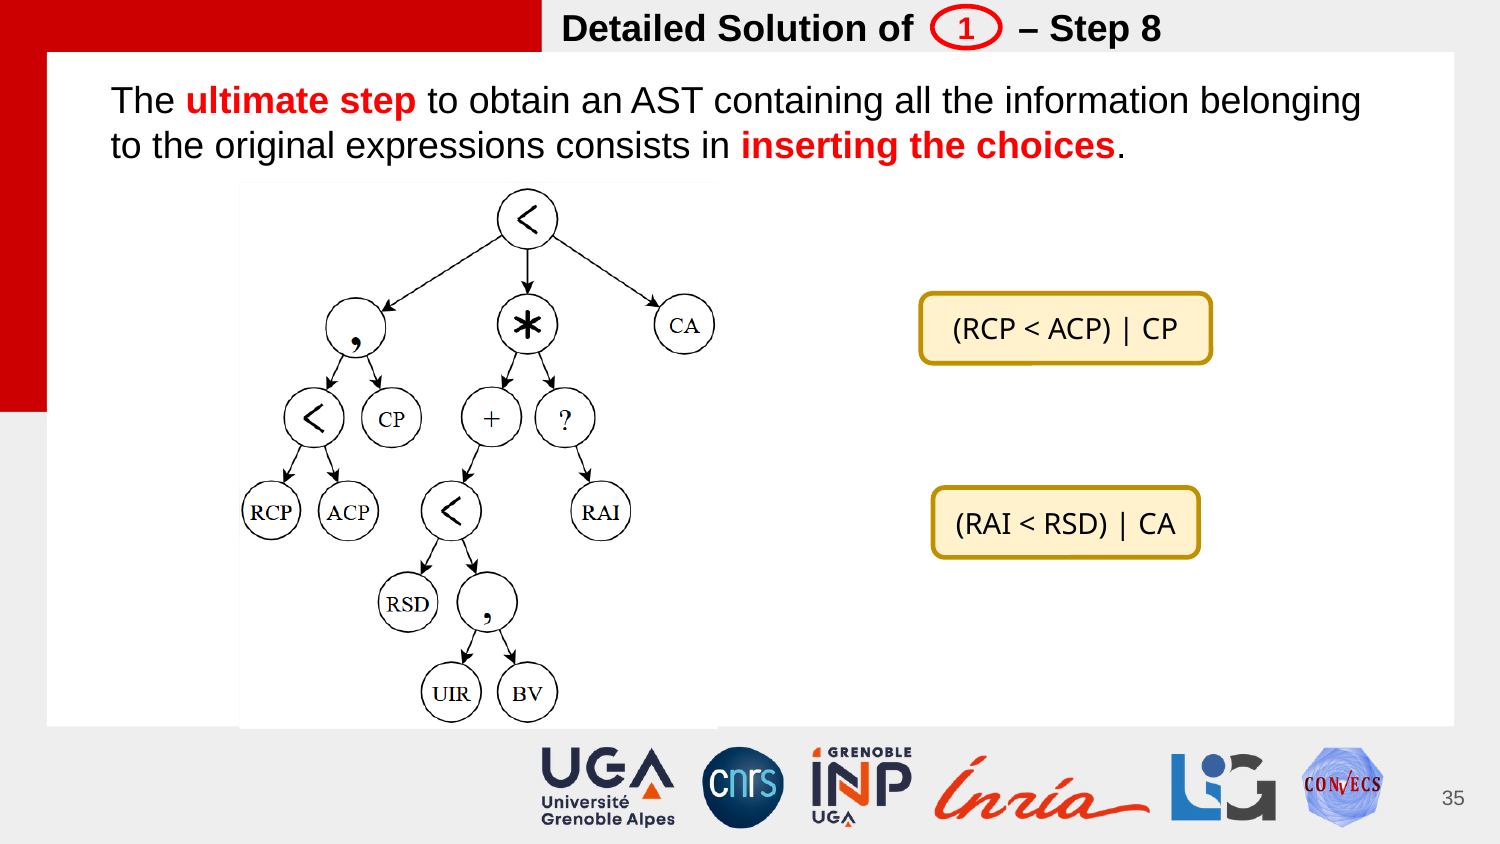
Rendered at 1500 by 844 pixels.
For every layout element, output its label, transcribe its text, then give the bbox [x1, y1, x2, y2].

picture [0, 0, 1500, 844]
text_box (RCP < ACP) | CP [920, 293, 1211, 364]
slide_number <numéro> [1389, 764, 1480, 830]
text_box 1 [932, 6, 1001, 49]
text_box (RAI < RSD) | CA [933, 487, 1199, 558]
text_box Detailed Solution of – Step 8 [546, 0, 1441, 55]
text_box The ultimate step to obtain an AST containing all the information belonging to the original expressions consists in inserting the choices. [95, 72, 1405, 231]
